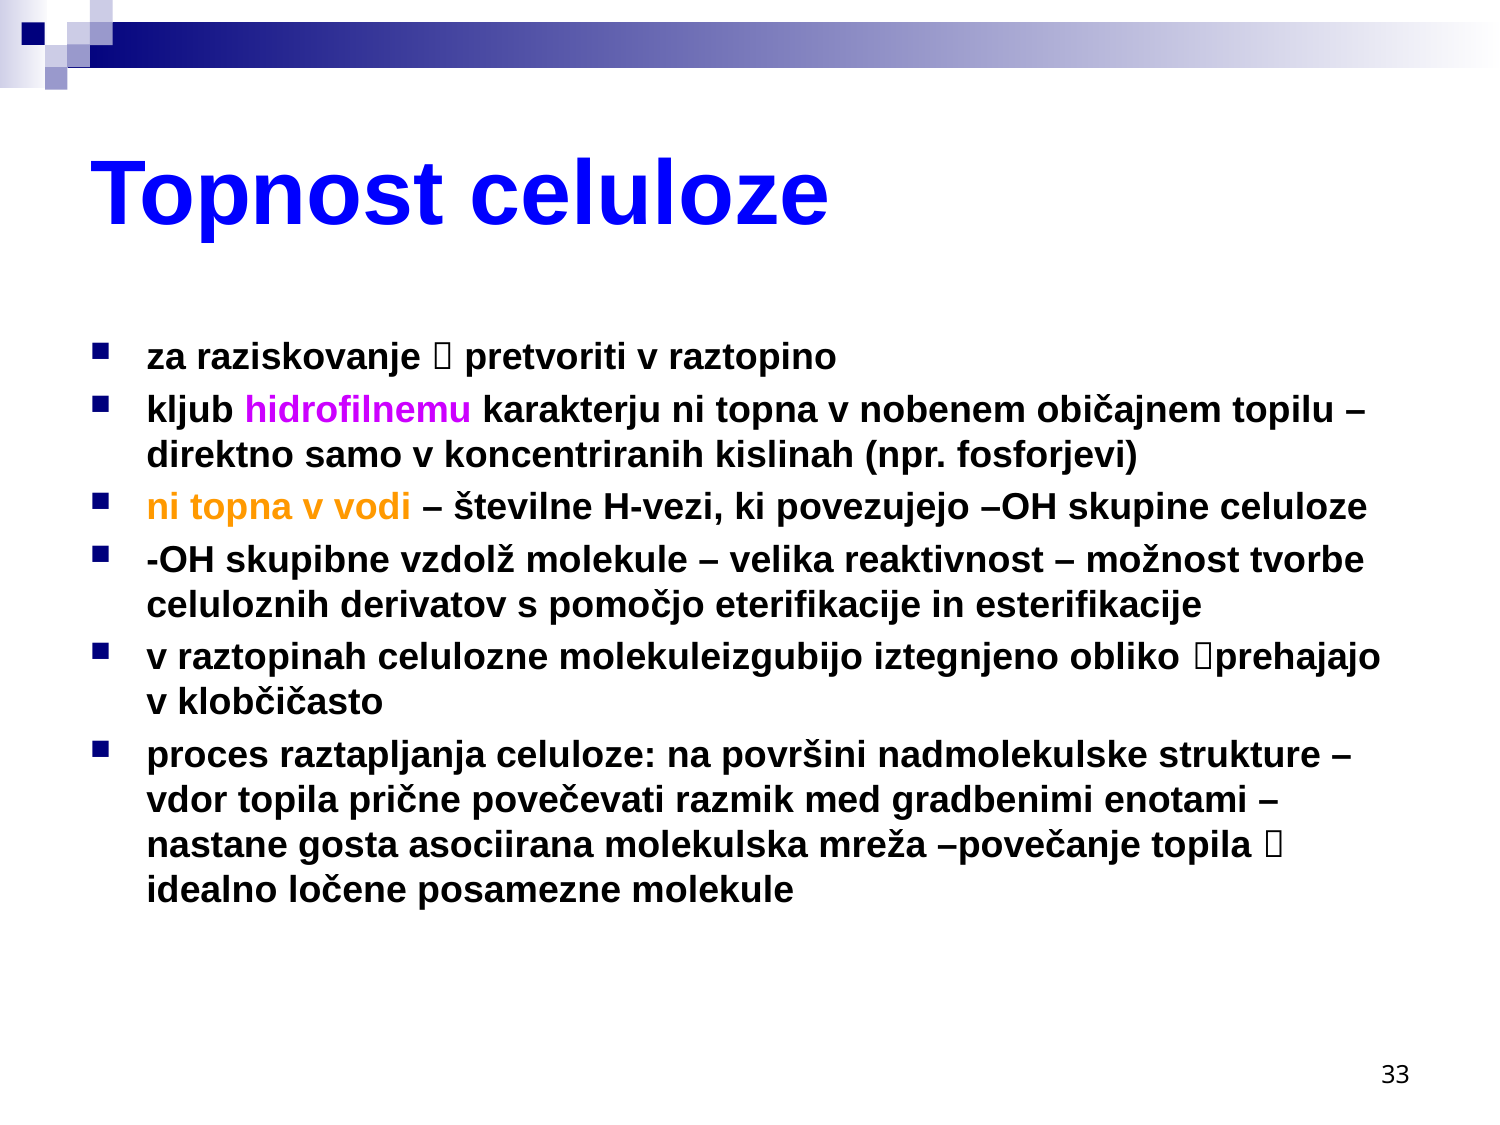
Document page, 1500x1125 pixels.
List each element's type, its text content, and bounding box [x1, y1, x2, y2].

title Topnost celuloze [75, 75, 1425, 300]
list za raziskovanje  pretvoriti v raztopino kljub hidrofilnemu karakterju ni topna v nobenem običajnem topilu – direktno samo v koncentriranih kislinah (npr. fosforjevi) ni topna v vodi – številne H-vezi, ki povezujejo –OH skupine celuloze -OH skupibne vzdolž molekule – velika reaktivnost – možnost tvorbe celuloznih derivatov s pomočjo eterifikacije in esterifikacije v raztopinah celulozne molekuleizgubijo iztegnjeno obliko prehajajo v klobčičasto proces raztapljanja celuloze: na površini nadmolekulske strukture – vdor topila prične povečevati razmik med gradbenimi enotami – nastane gosta asociirana molekulska mreža –povečanje topila  idealno ločene posamezne molekule [75, 324, 1424, 1035]
slide_number <number> [1074, 1025, 1425, 1100]
